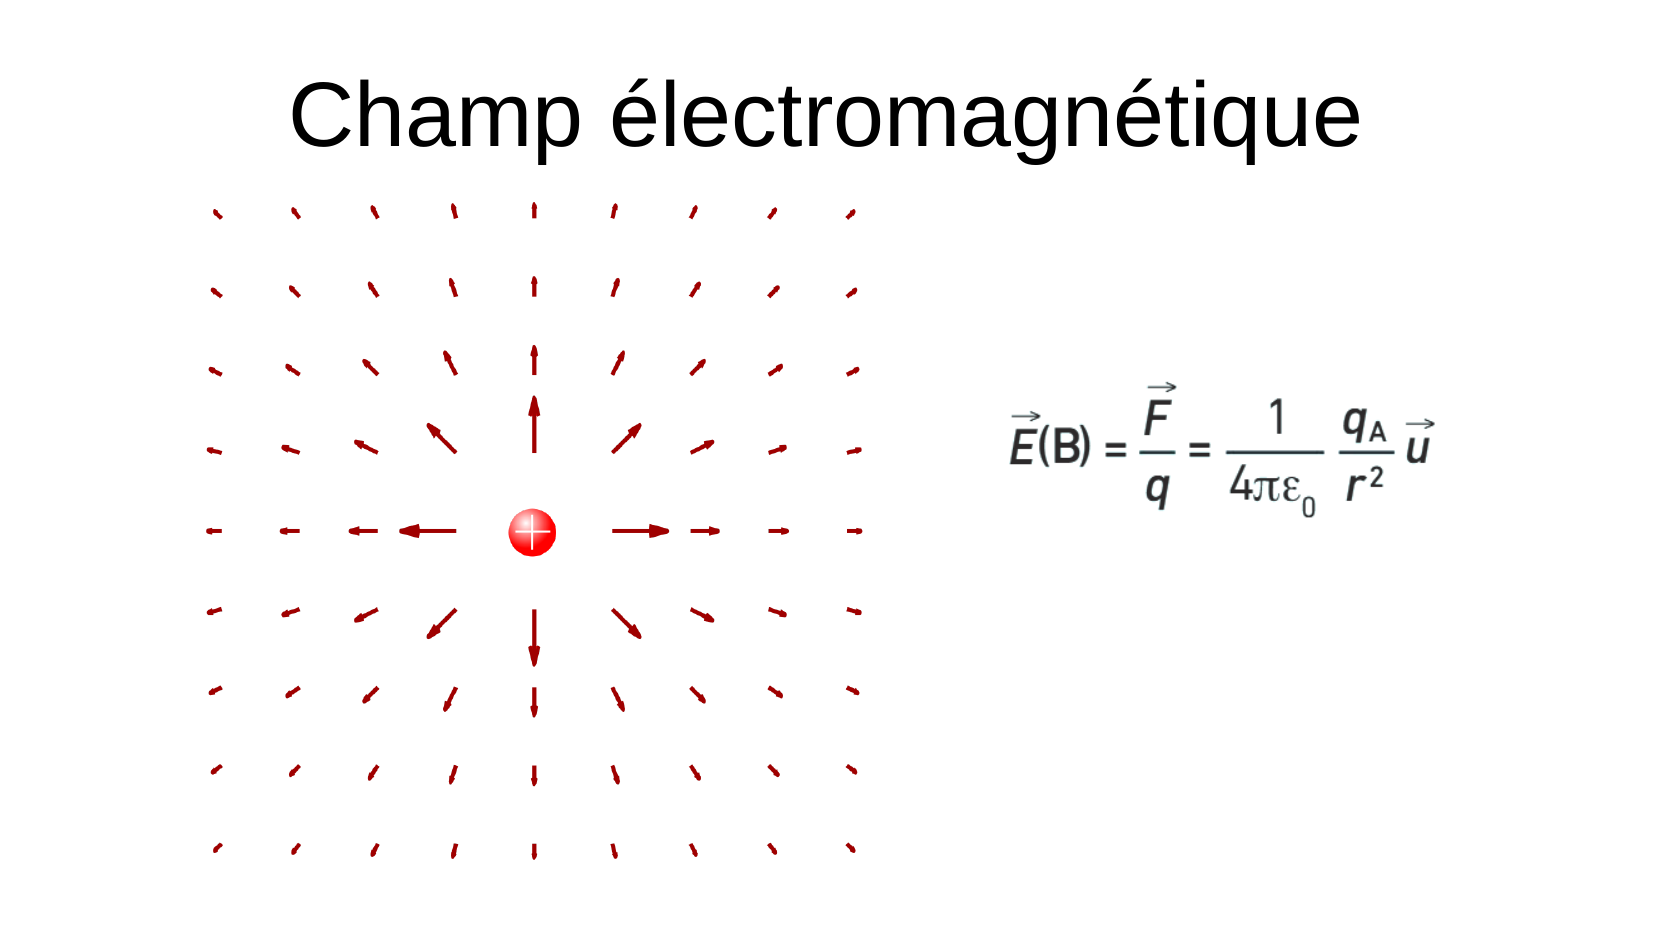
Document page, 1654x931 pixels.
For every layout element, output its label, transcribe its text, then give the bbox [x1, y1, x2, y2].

picture [968, 377, 1481, 520]
title Champ électromagnétique [82, 37, 1571, 193]
picture [177, 177, 886, 886]
